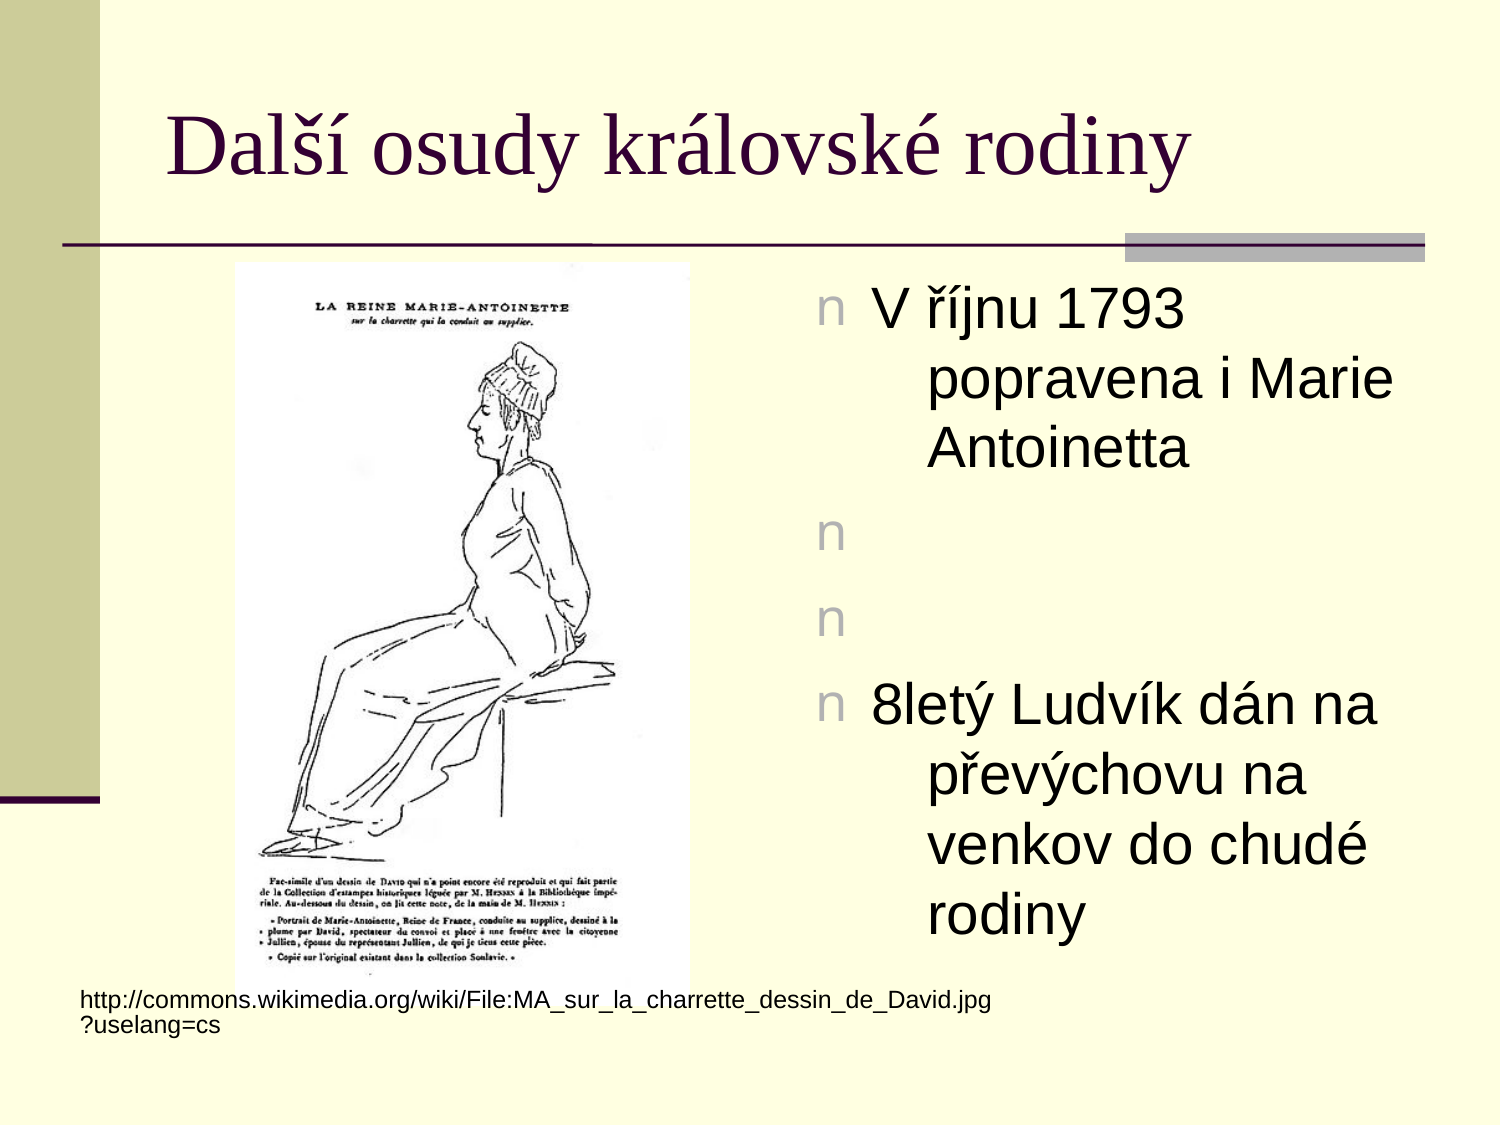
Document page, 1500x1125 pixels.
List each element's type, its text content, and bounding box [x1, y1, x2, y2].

picture [235, 262, 690, 976]
text_box http://commons.wikimedia.org/wiki/File:MA_sur_la_charrette_dessin_de_David.jpg?uselang=cs [64, 976, 1022, 1052]
title Další osudy královské rodiny [150, 45, 1426, 234]
list V říjnu 1793 popravena i Marie Antoinetta 8letý Ludvík dán na převýchovu na venkov do chudé rodiny [800, 262, 1426, 1006]
